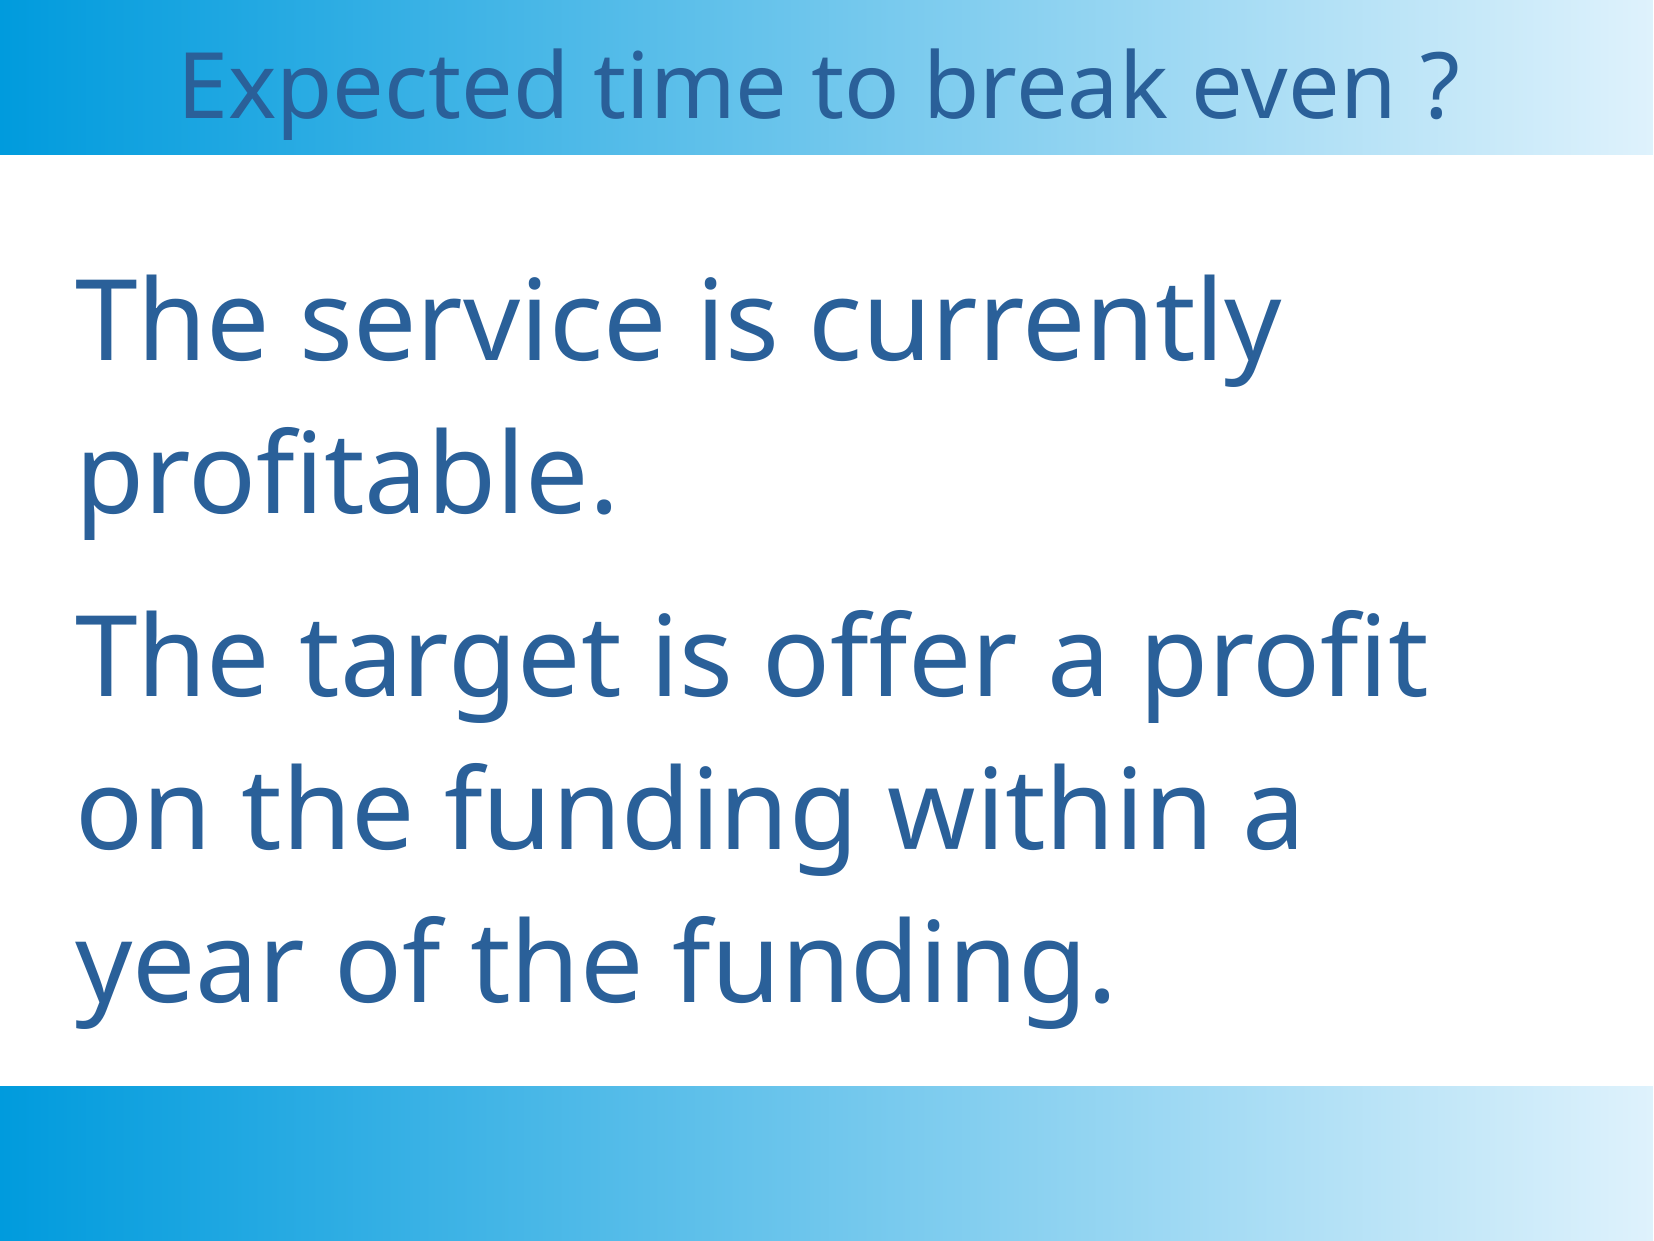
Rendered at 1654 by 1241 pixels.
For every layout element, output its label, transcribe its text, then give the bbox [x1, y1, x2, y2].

list The service is currently profitable. The target is offer a profit on the funding within a year of the funding. [75, 240, 1564, 960]
title Expected time to break even ? [75, 30, 1564, 138]
